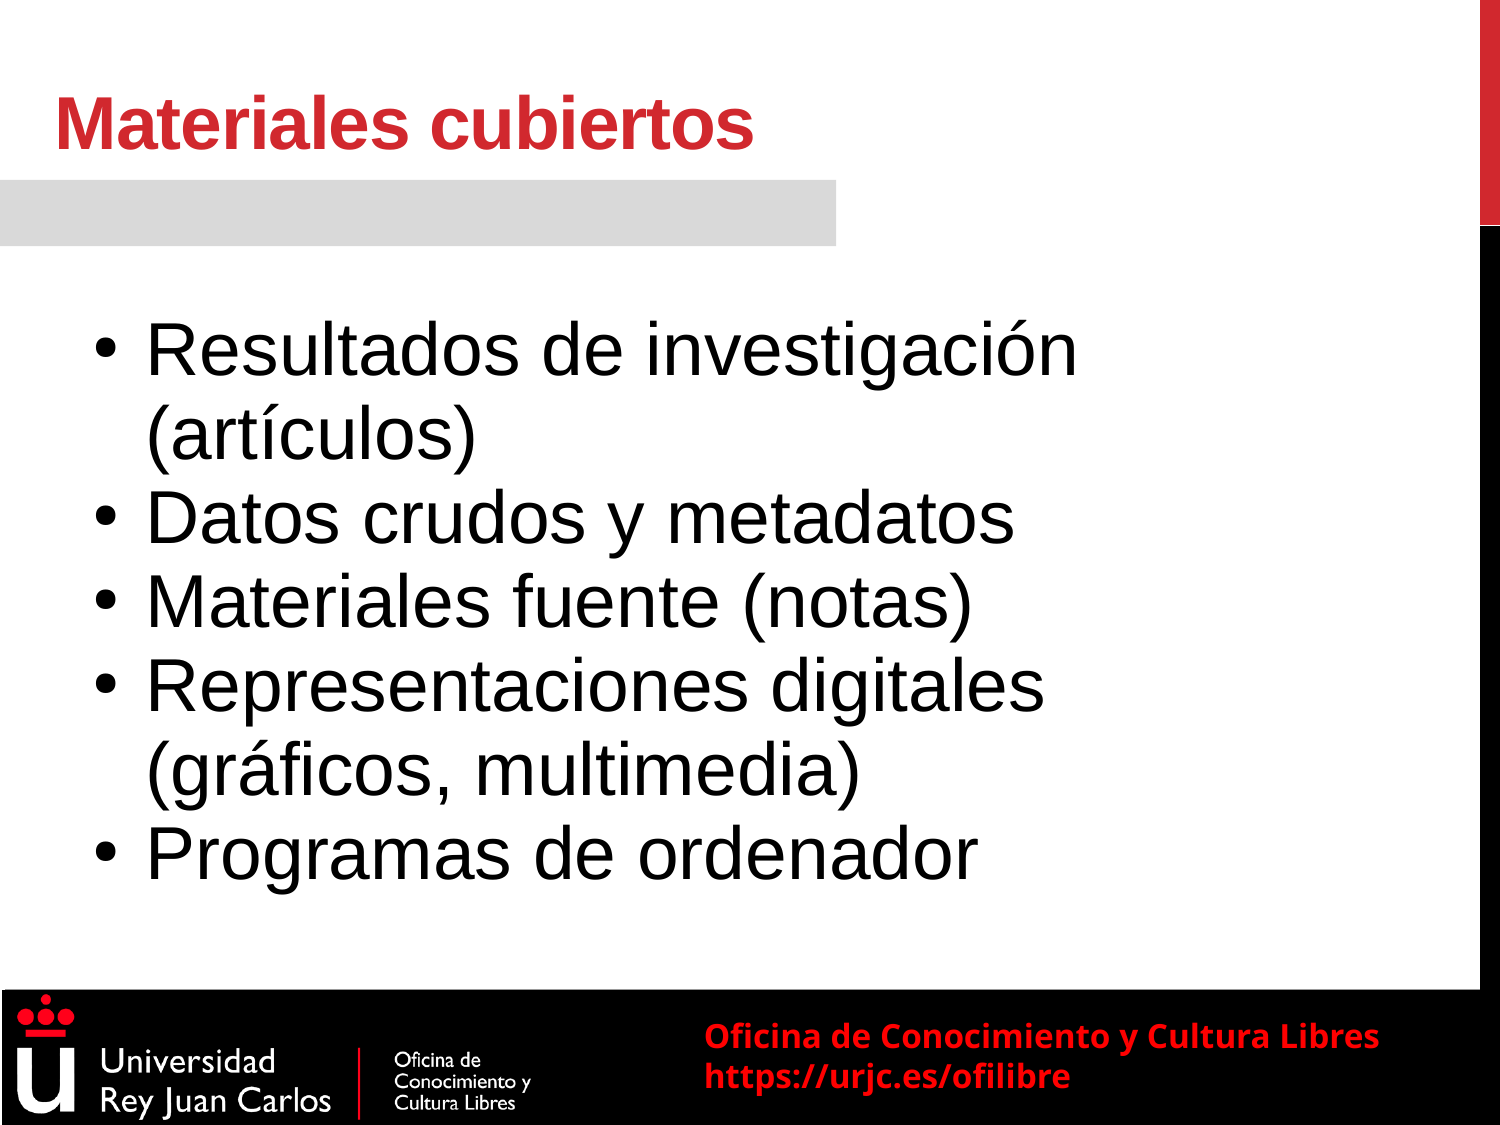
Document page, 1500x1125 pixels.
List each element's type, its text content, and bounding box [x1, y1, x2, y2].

picture [17, 994, 531, 1120]
title [75, 15, 1425, 172]
text_box Resultados de investigación (artículos) Datos crudos y metadatos Materiales fuente (notas) Representaciones digitales (gráficos, multimedia) Programas de ordenador [60, 299, 1254, 903]
text_box Materiales cubiertos [39, 24, 1366, 172]
